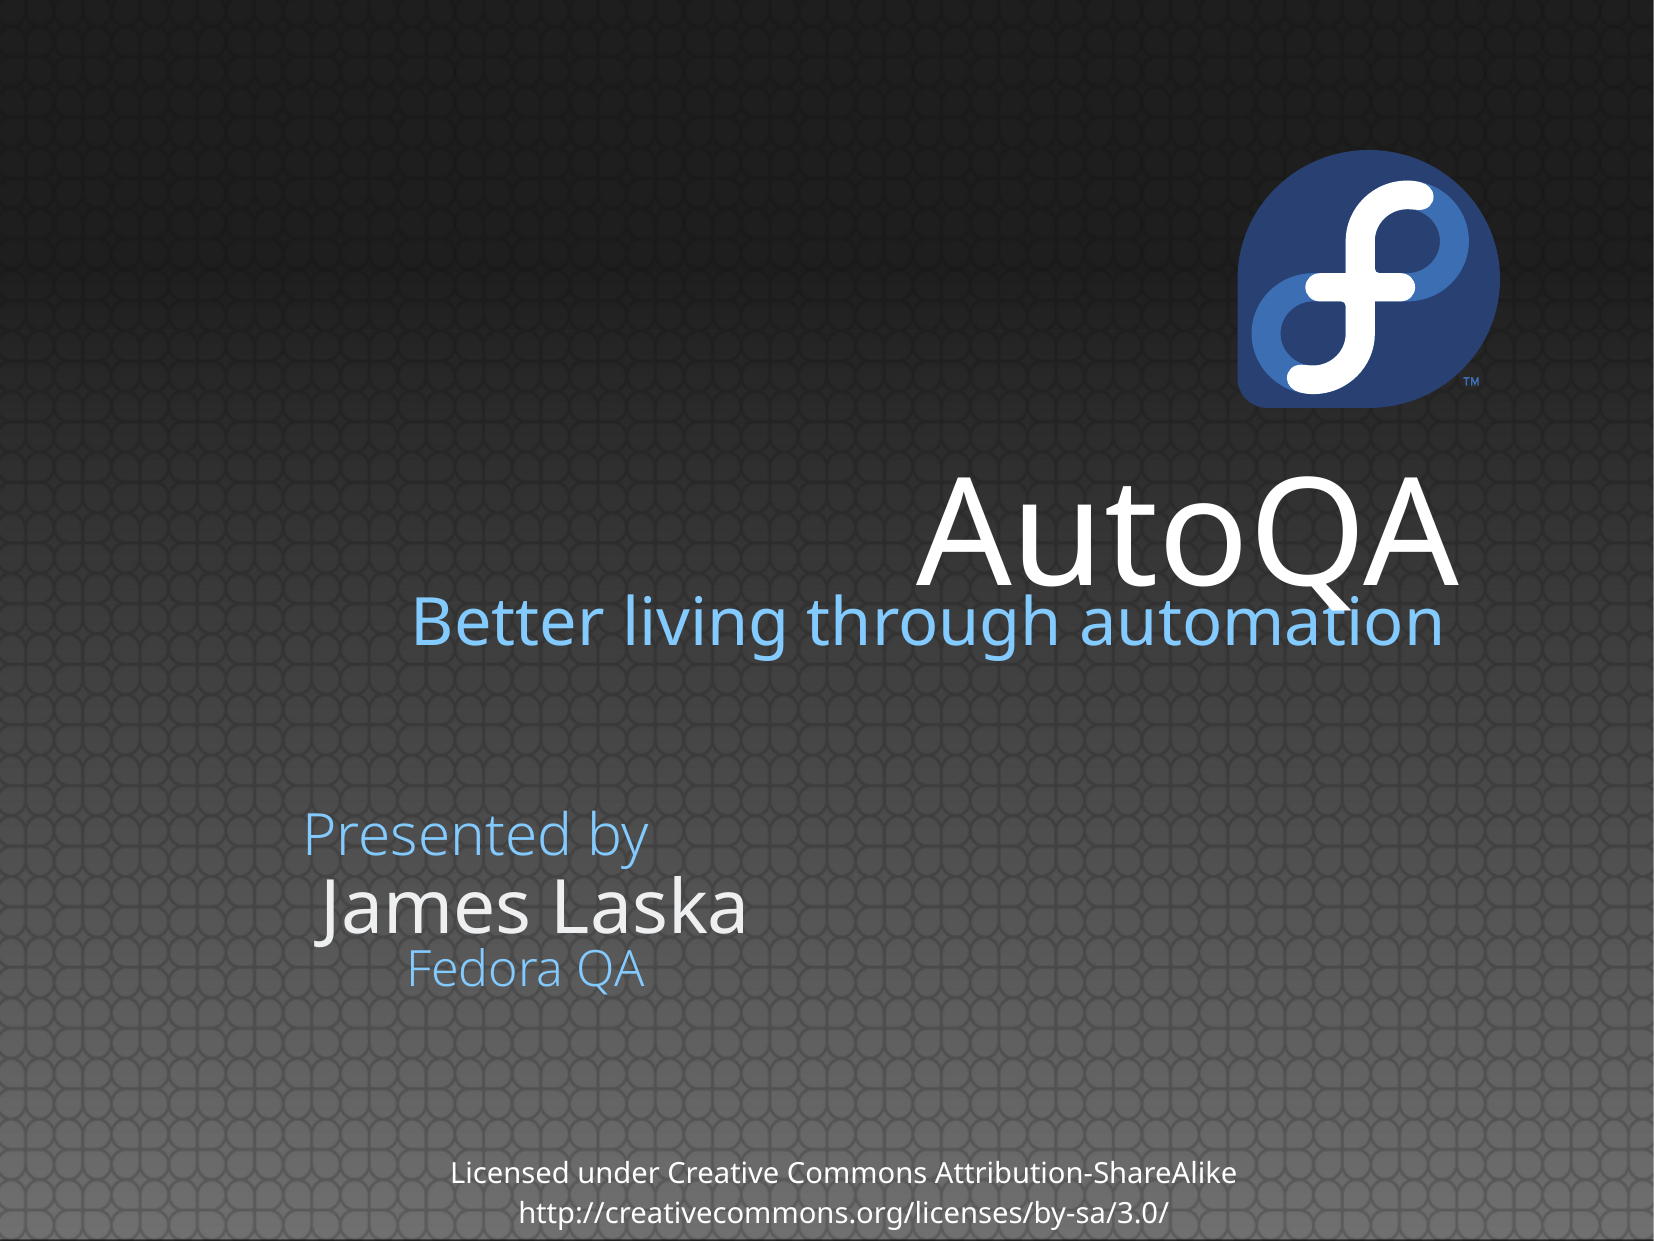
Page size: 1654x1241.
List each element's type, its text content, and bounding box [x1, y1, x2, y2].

text_box AutoQA [37, 417, 1475, 608]
text_box Licensed under Creative Commons Attribution-ShareAlike http://creativecommons.org/licenses/by-sa/3.0/ [408, 1144, 1281, 1241]
text_box Presented by [287, 785, 699, 869]
picture [0, 0, 1654, 1241]
subtitle Better living through automation [100, 608, 1447, 659]
text_box James Laska [305, 846, 1057, 949]
text_box Fedora QA [391, 925, 690, 999]
